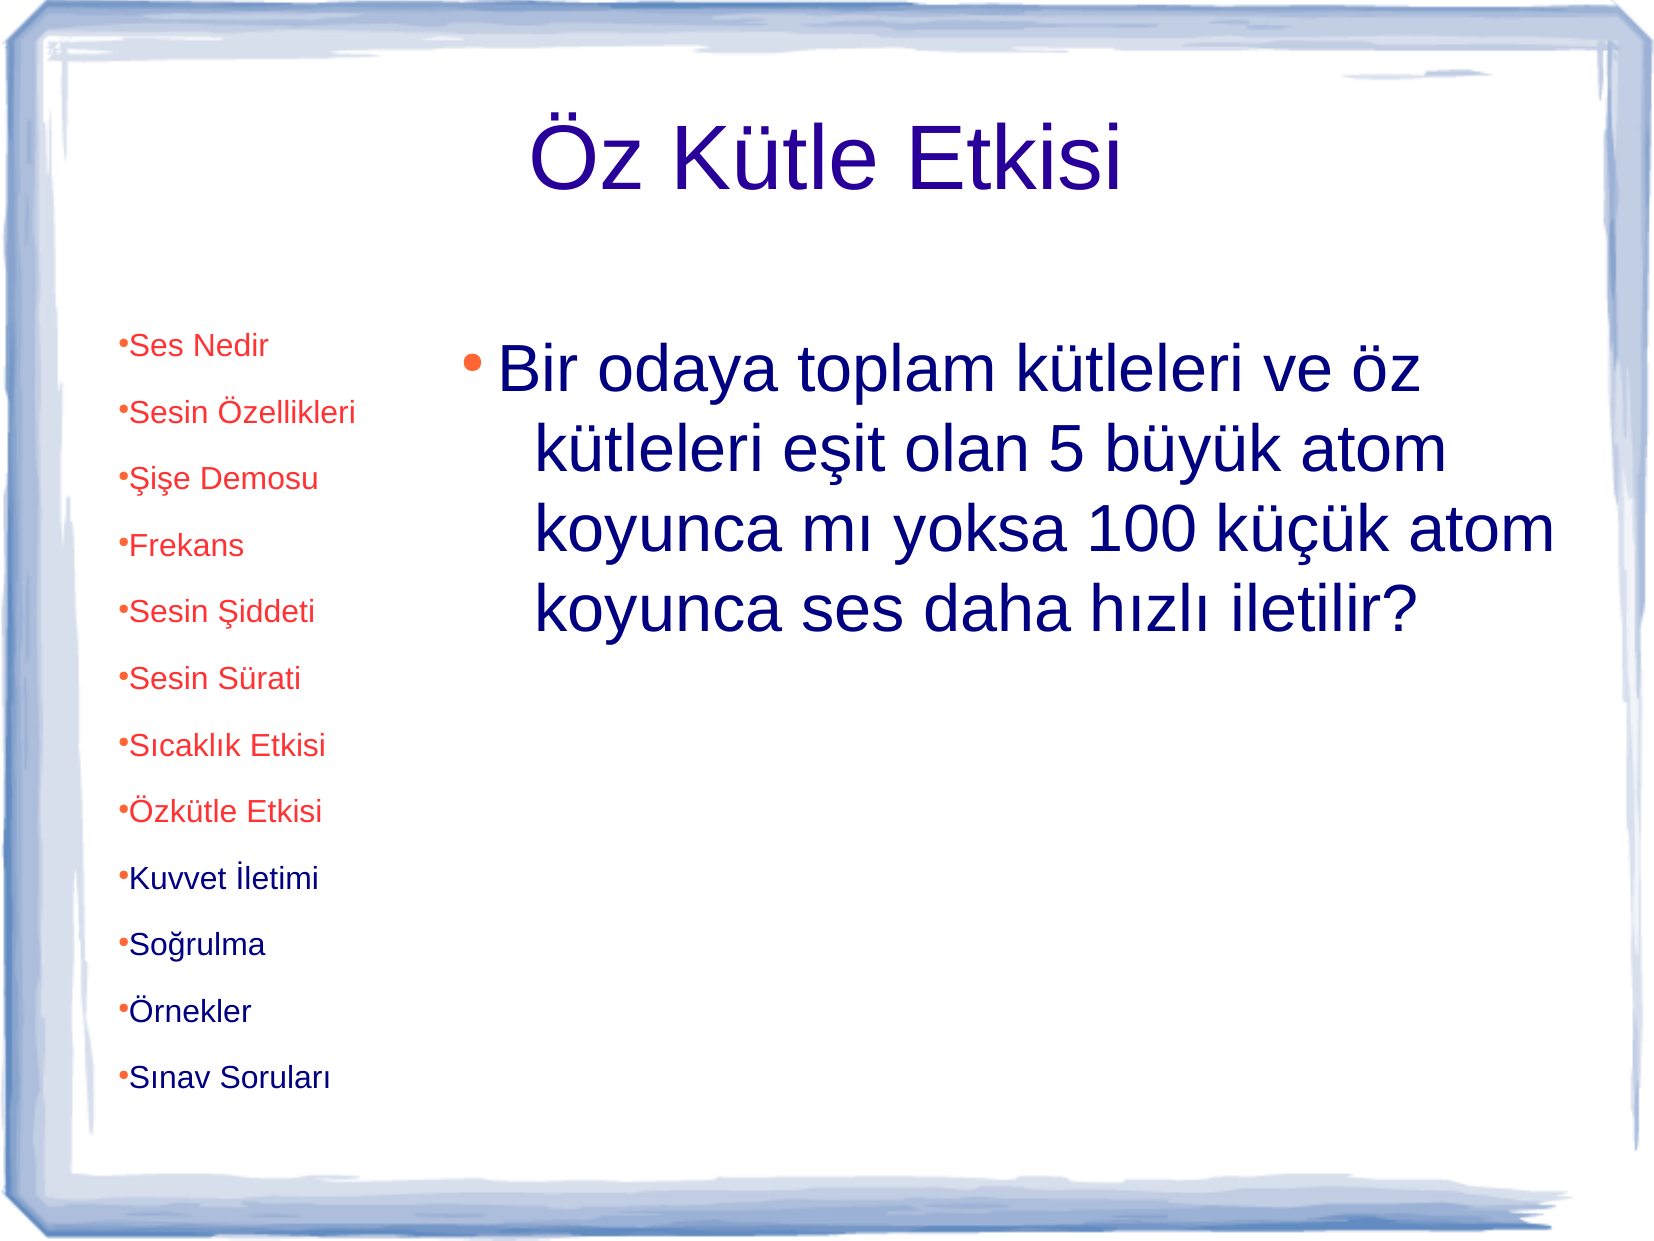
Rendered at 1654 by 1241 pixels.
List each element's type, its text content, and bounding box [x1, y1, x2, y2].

list Ses Nedir Sesin Özellikleri Şişe Demosu Frekans Sesin Şiddeti Sesin Sürati Sıcaklık Etkisi Özkütle Etkisi Kuvvet İletimi Soğrulma Örnekler Sınav Soruları [118, 324, 438, 1097]
title Öz Kütle Etkisi [82, 49, 1571, 257]
list Bir odaya toplam kütleleri ve öz kütleleri eşit olan 5 büyük atom koyunca mı yoksa 100 küçük atom koyunca ses daha hızlı iletilir? [460, 324, 1572, 1004]
